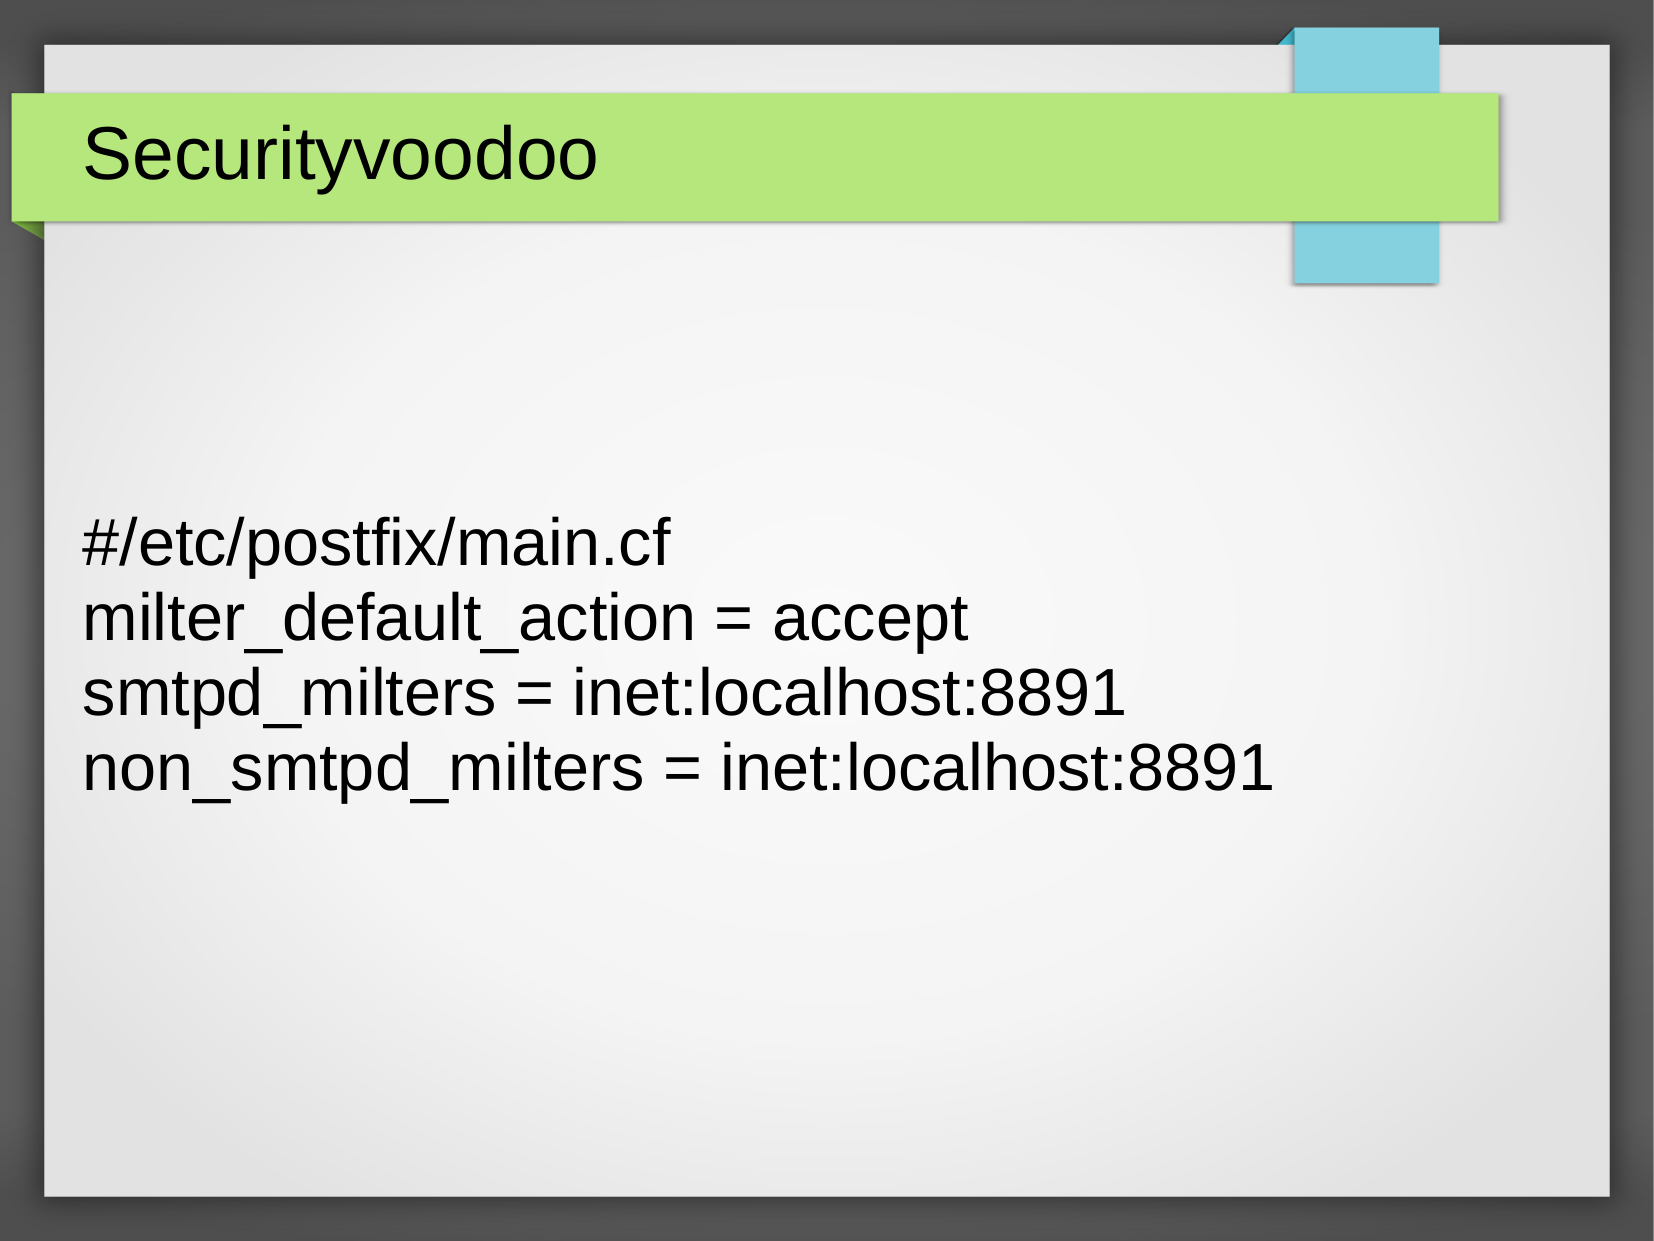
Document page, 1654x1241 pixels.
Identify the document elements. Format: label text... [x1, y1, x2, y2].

picture [0, 0, 1654, 1241]
title Securityvoodoo [82, 94, 1264, 213]
subtitle #/etc/postfix/main.cf milter_default_action = accept smtpd_milters = inet:localhost:8891 non_smtpd_milters = inet:localhost:8891 [82, 295, 1571, 1015]
